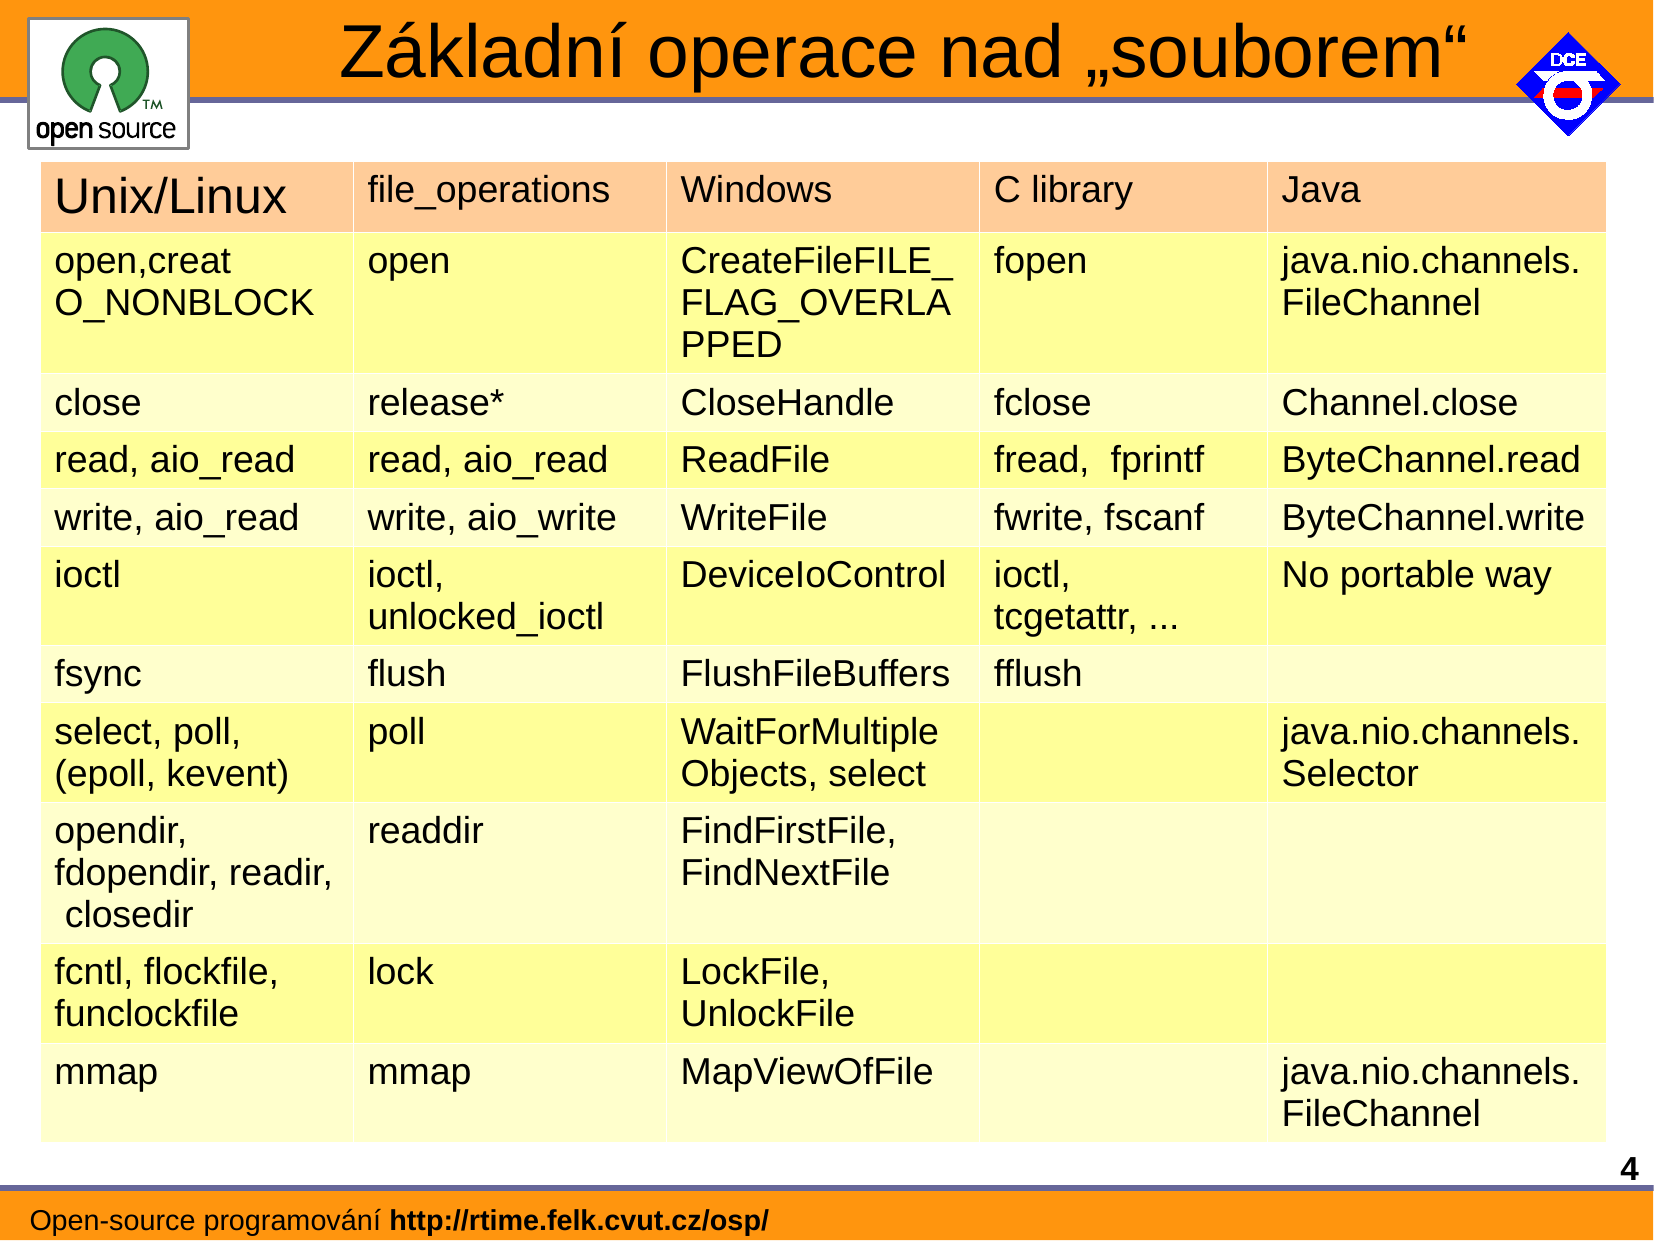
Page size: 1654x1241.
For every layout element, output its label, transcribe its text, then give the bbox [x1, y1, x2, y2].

table_header Unix/Linux [41, 162, 353, 232]
table_cell open [354, 233, 666, 373]
table_cell readdir [354, 803, 666, 943]
table_cell opendir, fdopendir, readir, closedir [41, 803, 353, 943]
table_cell ioctl, unlocked_ioctl [354, 547, 666, 645]
table_cell fwrite, fscanf [980, 489, 1267, 546]
table_cell fsync [41, 646, 353, 702]
table_cell Channel.close [1268, 374, 1606, 431]
table_cell ByteChannel.write [1268, 489, 1606, 546]
table_cell No portable way [1268, 547, 1606, 645]
table_cell mmap [41, 1044, 353, 1142]
table_cell fopen [980, 233, 1267, 373]
table_cell [980, 703, 1267, 802]
table_cell ByteChannel.read [1268, 432, 1606, 488]
table_cell java.nio.channels.Selector [1268, 703, 1606, 802]
table_cell WaitForMultipleObjects, select [667, 703, 979, 802]
table_cell fcntl, flockfile, funclockfile [41, 944, 353, 1043]
table_header C library [980, 162, 1267, 232]
table_cell WriteFile [667, 489, 979, 546]
title Základní operace nad „souborem“ [178, 4, 1631, 98]
table_cell [1268, 646, 1606, 702]
table_cell java.nio.channels.FileChannel [1268, 233, 1606, 373]
table_cell mmap [354, 1044, 666, 1142]
table_cell write, aio_read [41, 489, 353, 546]
table_cell [980, 803, 1267, 943]
table_header Windows [667, 162, 979, 232]
table_cell poll [354, 703, 666, 802]
table_cell open,creat O_NONBLOCK [41, 233, 353, 373]
table_cell CloseHandle [667, 374, 979, 431]
table_cell [1268, 803, 1606, 943]
table_header Java [1268, 162, 1606, 232]
table_cell [980, 1044, 1267, 1142]
table_cell release* [354, 374, 666, 431]
table_cell java.nio.channels.FileChannel [1268, 1044, 1606, 1142]
table_cell flush [354, 646, 666, 702]
table_cell ioctl, tcgetattr, ... [980, 547, 1267, 645]
table_cell [980, 944, 1267, 1043]
table_cell DeviceIoControl [667, 547, 979, 645]
table_cell select, poll, (epoll, kevent) [41, 703, 353, 802]
table_cell ReadFile [667, 432, 979, 488]
table_cell fflush [980, 646, 1267, 702]
table_cell FindFirstFile, FindNextFile [667, 803, 979, 943]
table_cell fread, fprintf [980, 432, 1267, 488]
table_cell MapViewOfFile [667, 1044, 979, 1142]
table_cell lock [354, 944, 666, 1043]
table_cell write, aio_write [354, 489, 666, 546]
table_cell CreateFileFILE_FLAG_OVERLAPPED [667, 233, 979, 373]
table_cell fclose [980, 374, 1267, 431]
table_cell [1268, 944, 1606, 1043]
table_cell read, aio_read [354, 432, 666, 488]
table_cell close [41, 374, 353, 431]
table_cell FlushFileBuffers [667, 646, 979, 702]
table_header file_operations [354, 162, 666, 232]
table_cell LockFile, UnlockFile [667, 944, 979, 1043]
table_cell ioctl [41, 547, 353, 645]
table_cell read, aio_read [41, 432, 353, 488]
